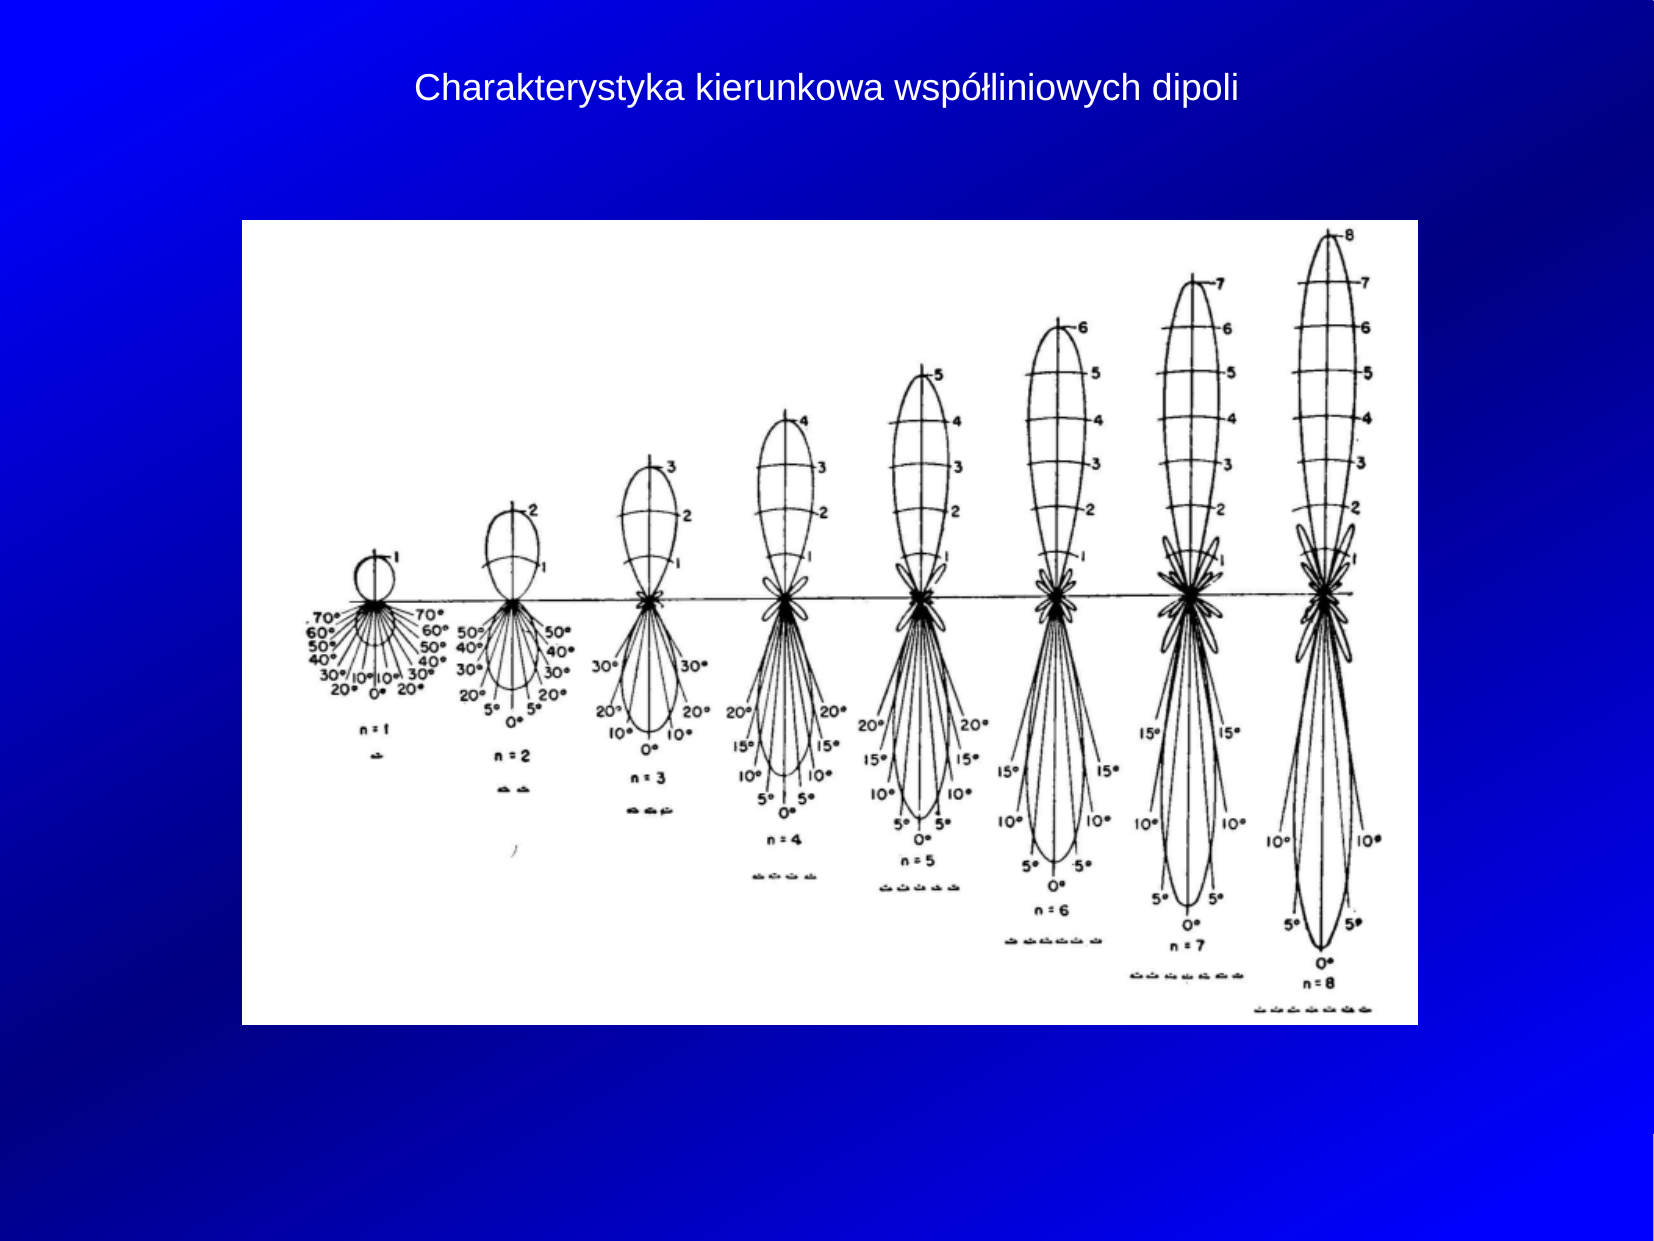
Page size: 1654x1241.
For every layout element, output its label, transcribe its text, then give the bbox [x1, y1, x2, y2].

picture [242, 220, 1418, 1025]
text_box Charakterystyka kierunkowa współliniowych dipoli [399, 59, 1255, 116]
